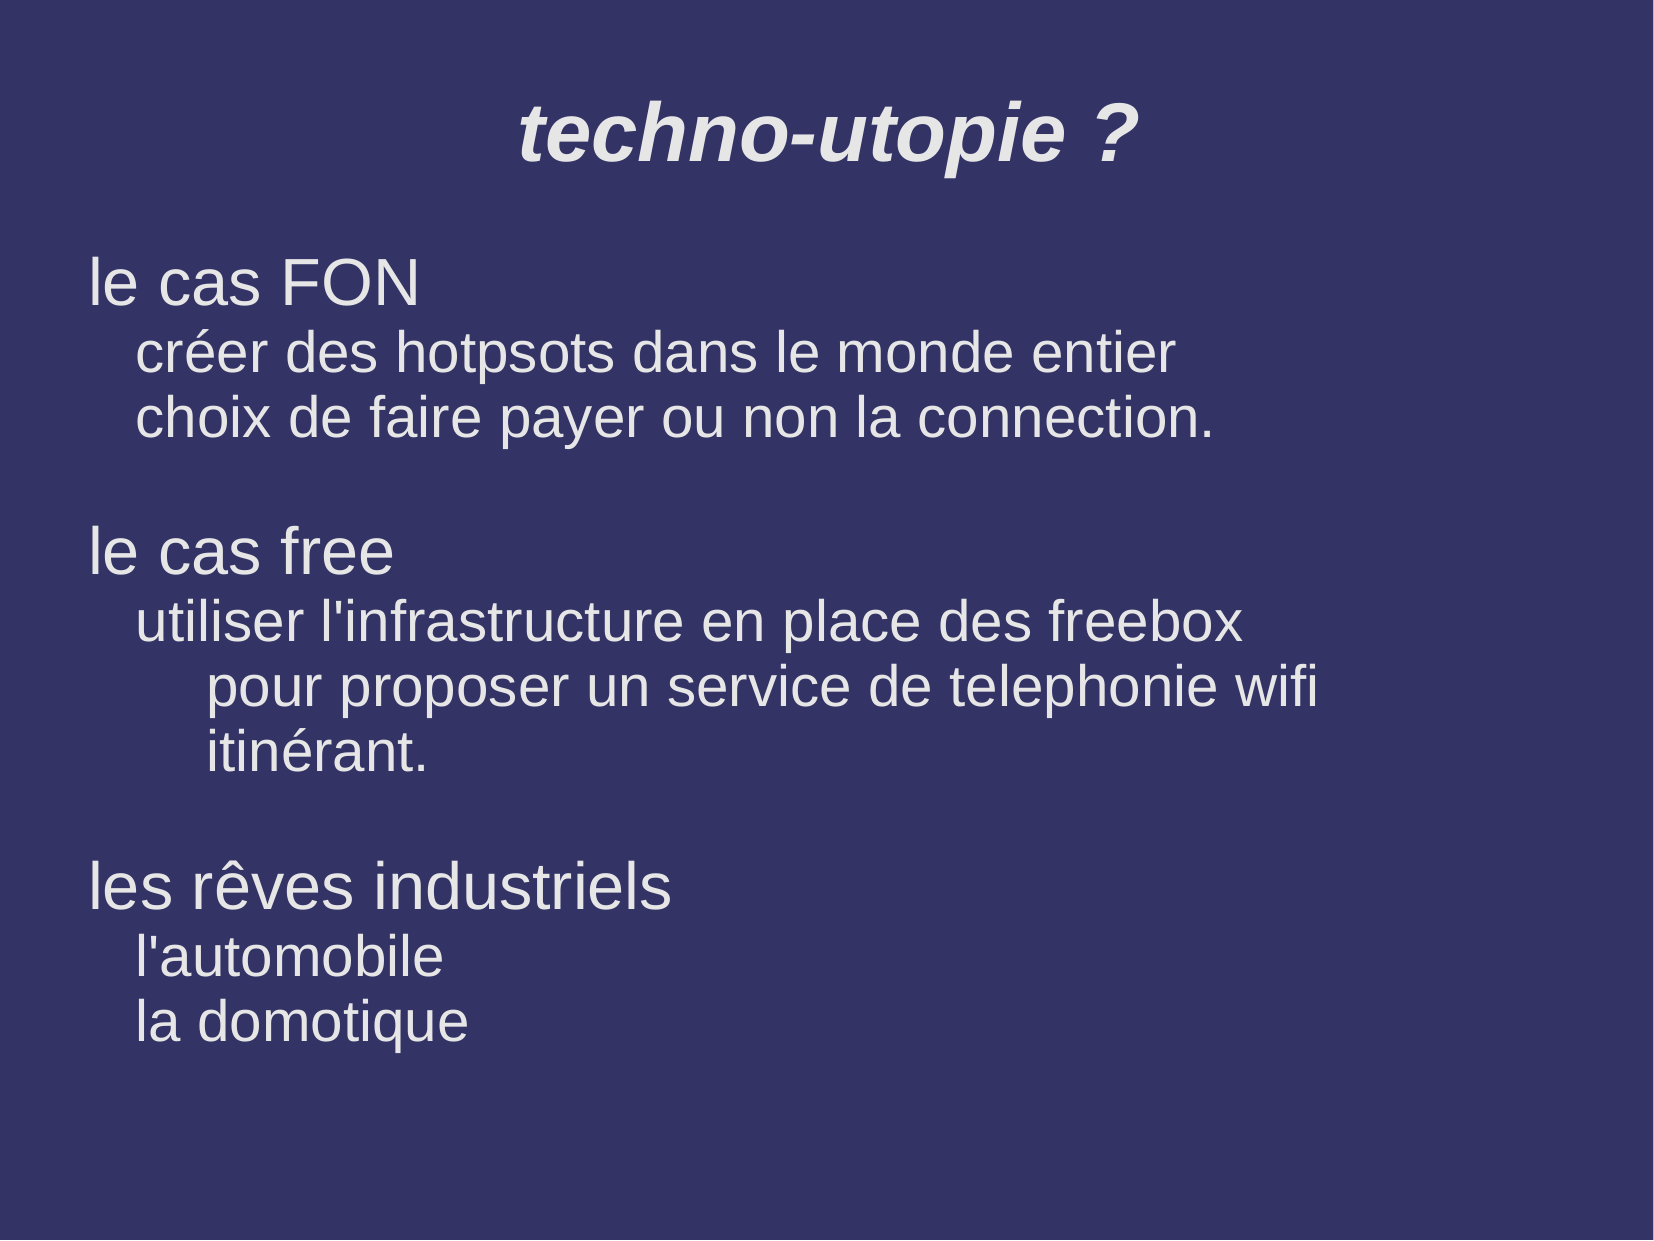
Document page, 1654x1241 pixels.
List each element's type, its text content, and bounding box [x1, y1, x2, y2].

title techno-utopie ? [123, 29, 1536, 237]
list le cas FON créer des hotpsots dans le monde entier choix de faire payer ou non la connection. le cas free utiliser l'infrastructure en place des freebox pour proposer un service de telephonie wifi itinérant. les rêves industriels l'automobile la domotique [76, 244, 1347, 1223]
